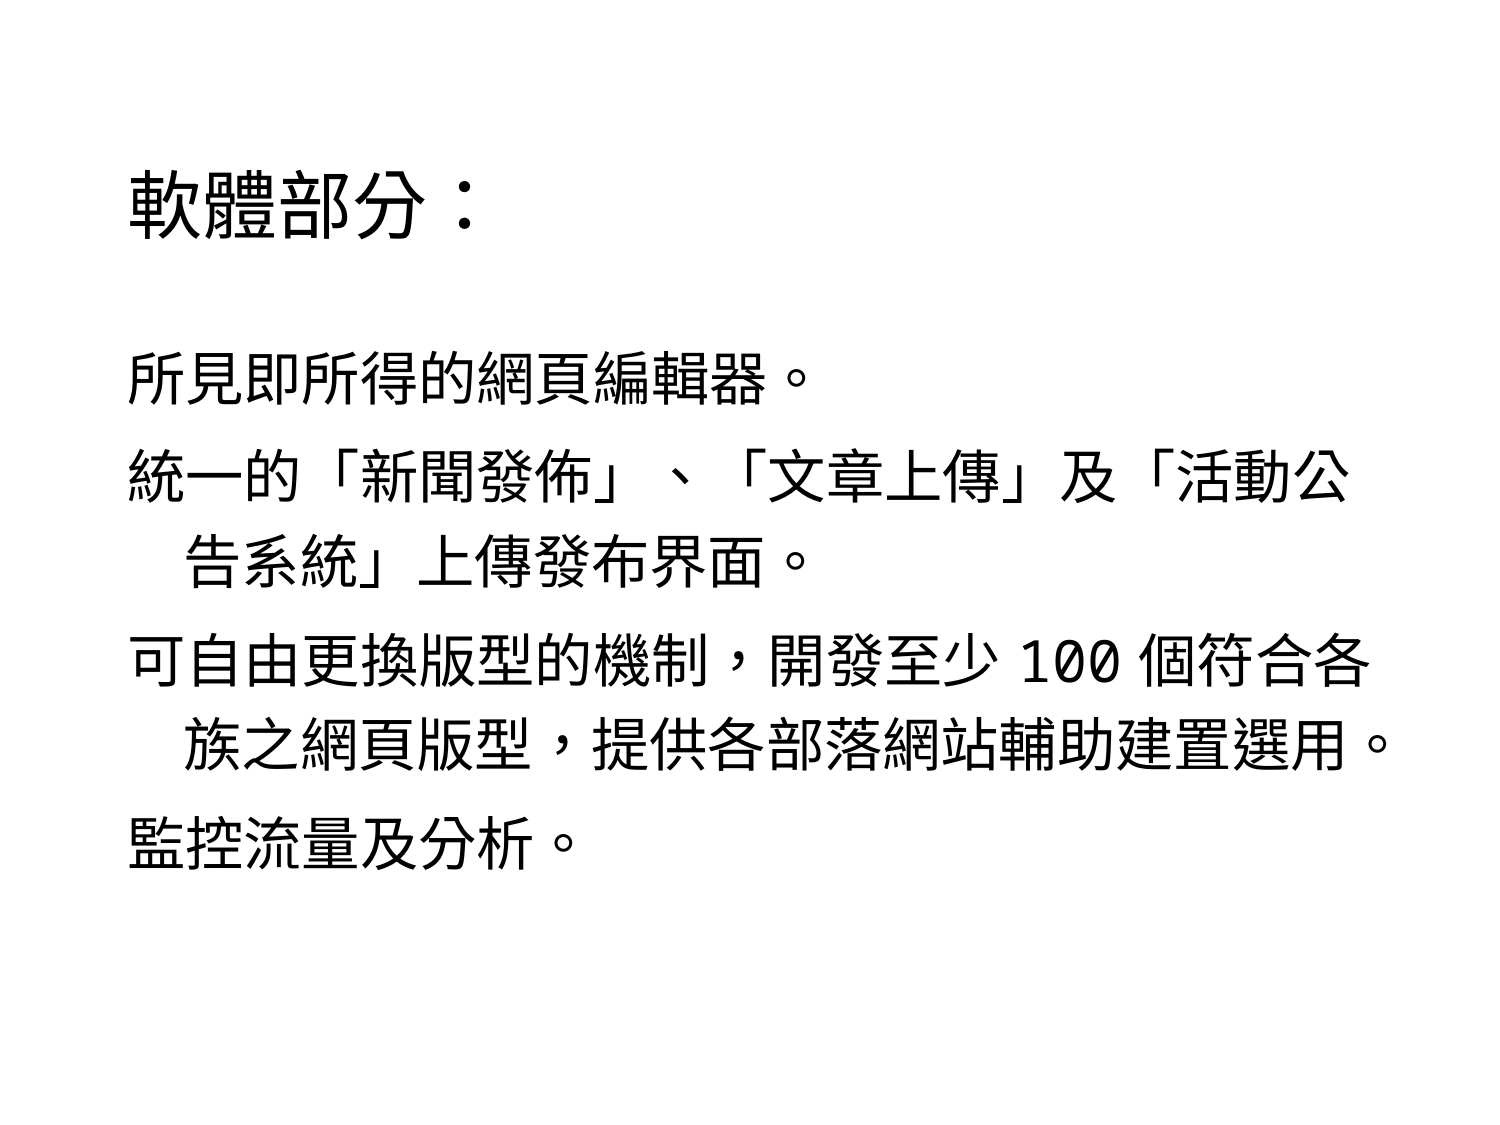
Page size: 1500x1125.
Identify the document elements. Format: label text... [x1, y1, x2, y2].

list 所見即所得的網頁編輯器。 統一的「新聞發佈」、「文章上傳」及「活動公告系統」上傳發布界面。 可自由更換版型的機制，開發至少100個符合各族之網頁版型，提供各部落網站輔助建置選用。 監控流量及分析。 [112, 324, 1388, 1001]
title 軟體部分： [112, 99, 1388, 288]
